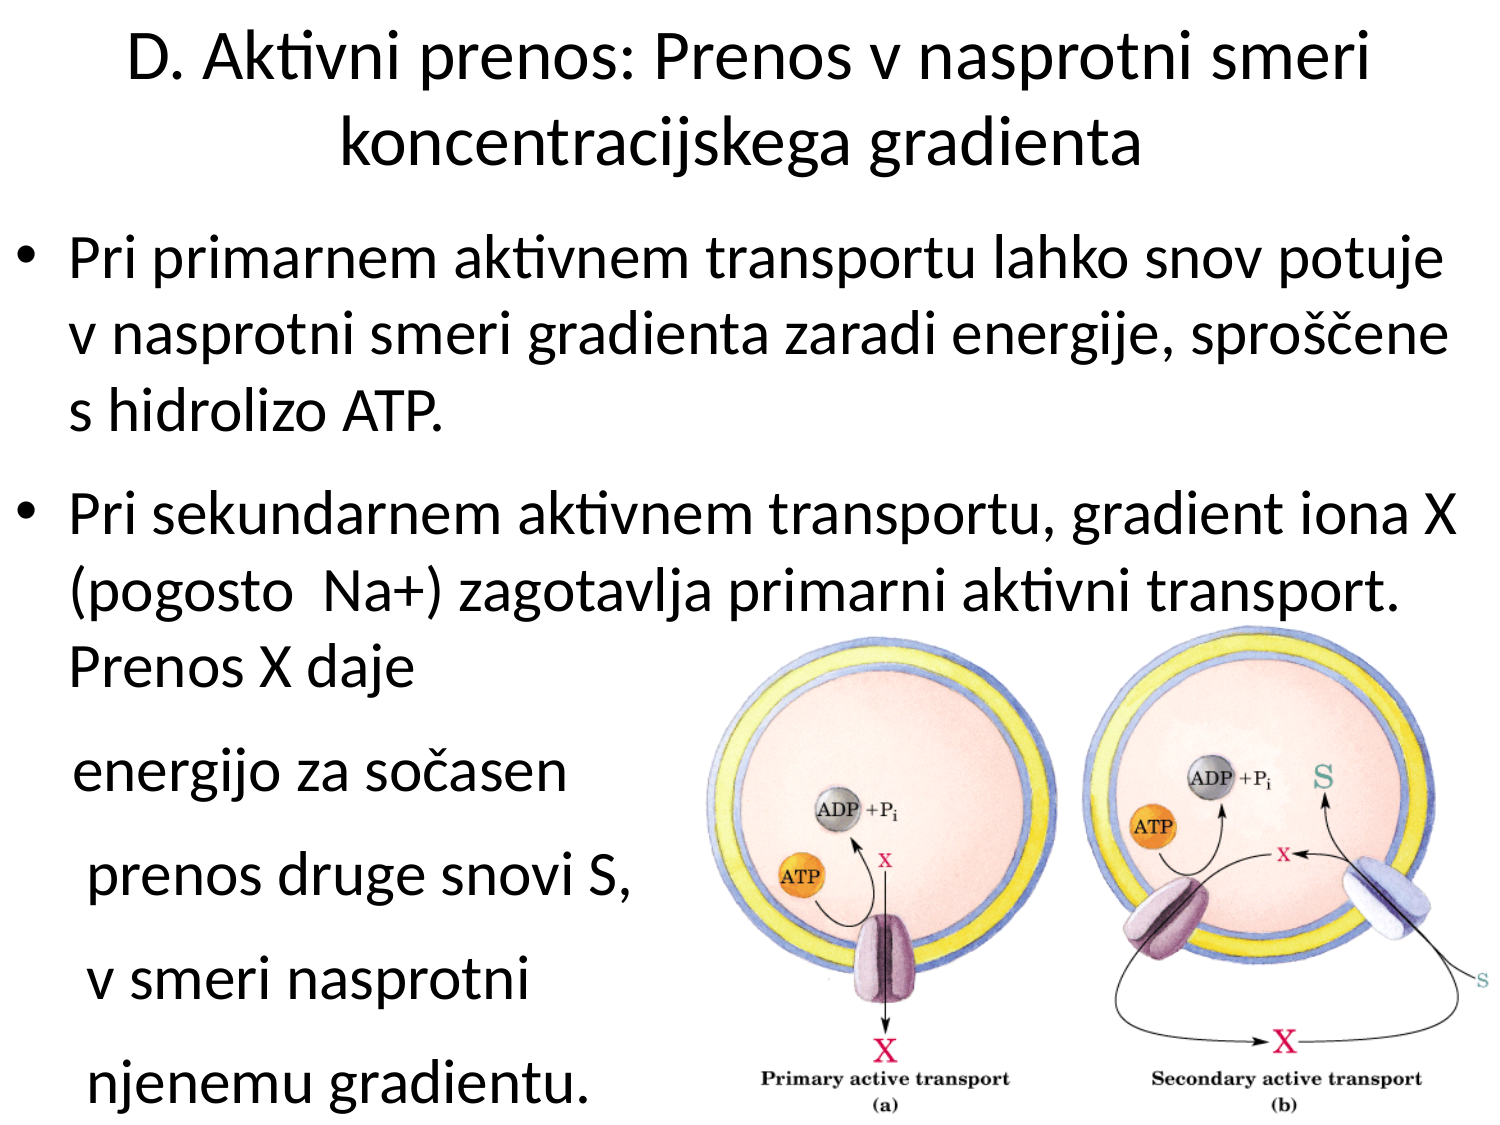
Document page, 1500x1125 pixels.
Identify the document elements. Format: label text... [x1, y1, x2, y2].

title D. Aktivni prenos: Prenos v nasprotni smeri koncentracijskega gradienta [0, 0, 1500, 188]
list Pri primarnem aktivnem transportu lahko snov potuje v nasprotni smeri gradienta zaradi energije, sproščene s hidrolizo ATP. Pri sekundarnem aktivnem transportu, gradient iona X (pogosto Na+) zagotavlja primarni aktivni transport. Prenos X daje energijo za sočasen prenos druge snovi S, v smeri nasprotni njenemu gradientu. [0, 208, 1500, 1125]
